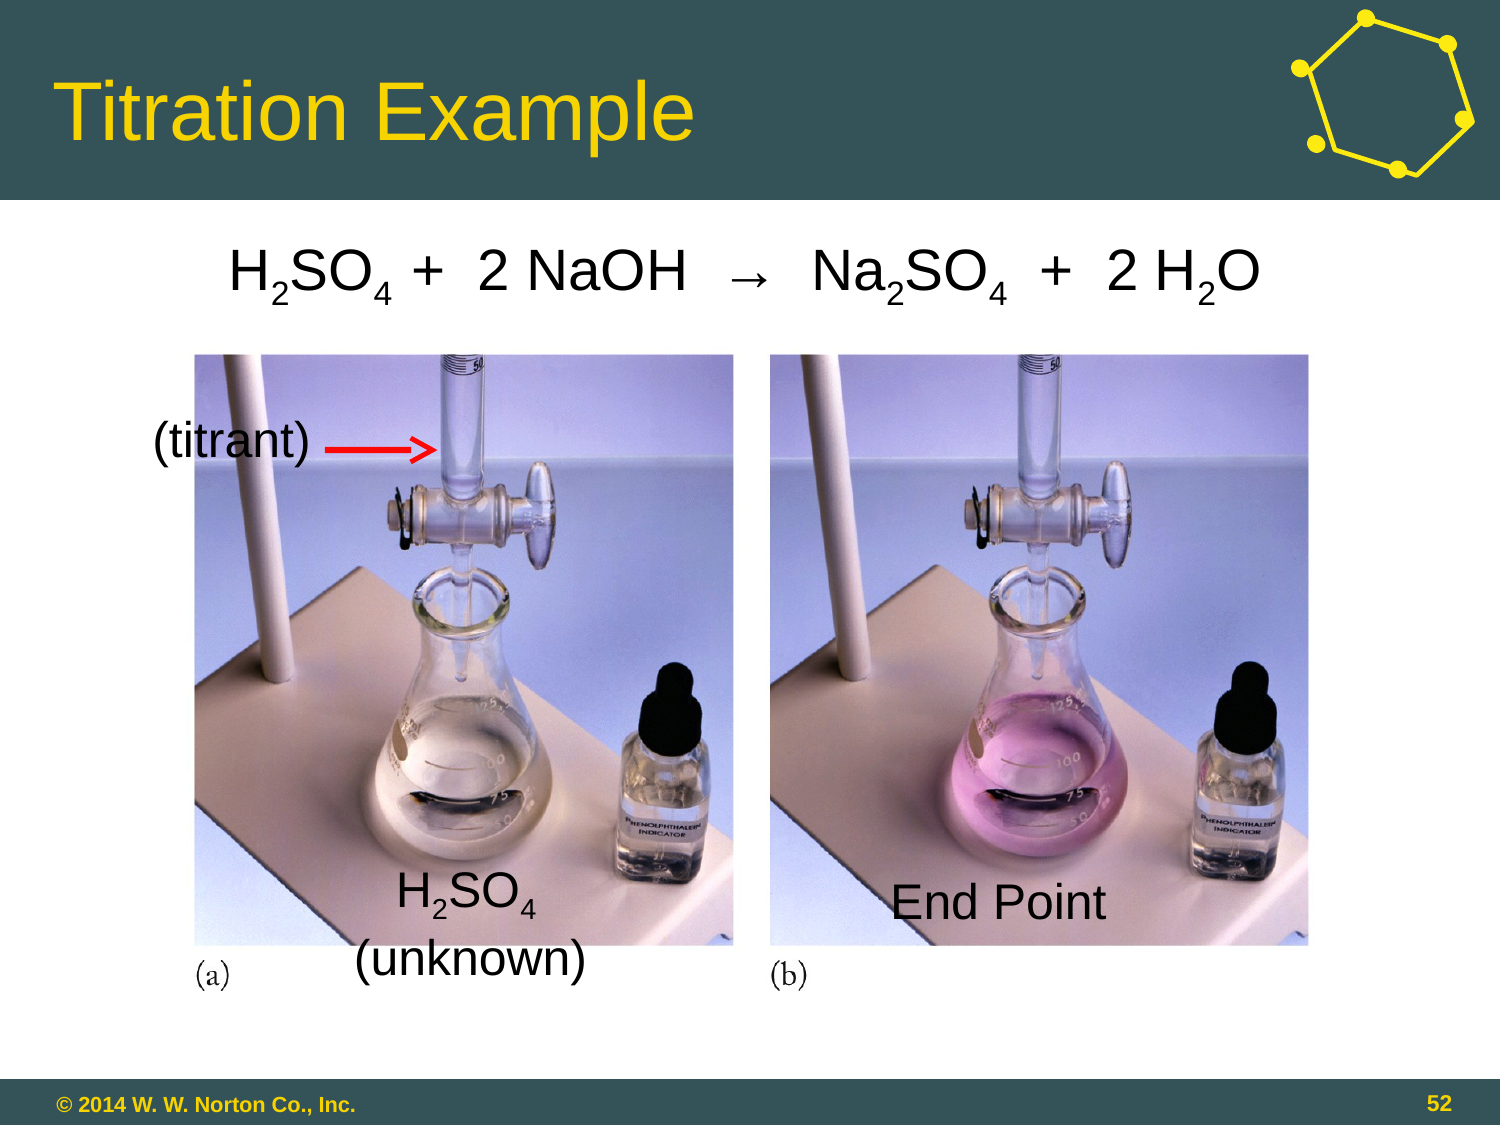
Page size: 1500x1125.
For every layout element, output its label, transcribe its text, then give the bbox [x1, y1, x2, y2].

text_box H2SO4 + 2 NaOH → Na2SO4 + 2 H2O [214, 224, 1277, 320]
text_box End Point [875, 862, 1122, 938]
picture [186, 347, 1314, 1000]
title Titration Example [37, 19, 1118, 195]
text_box (titrant) [137, 399, 338, 475]
slide_number <number> [1408, 1085, 1468, 1120]
text_box H2SO4 (unknown) [339, 849, 603, 994]
